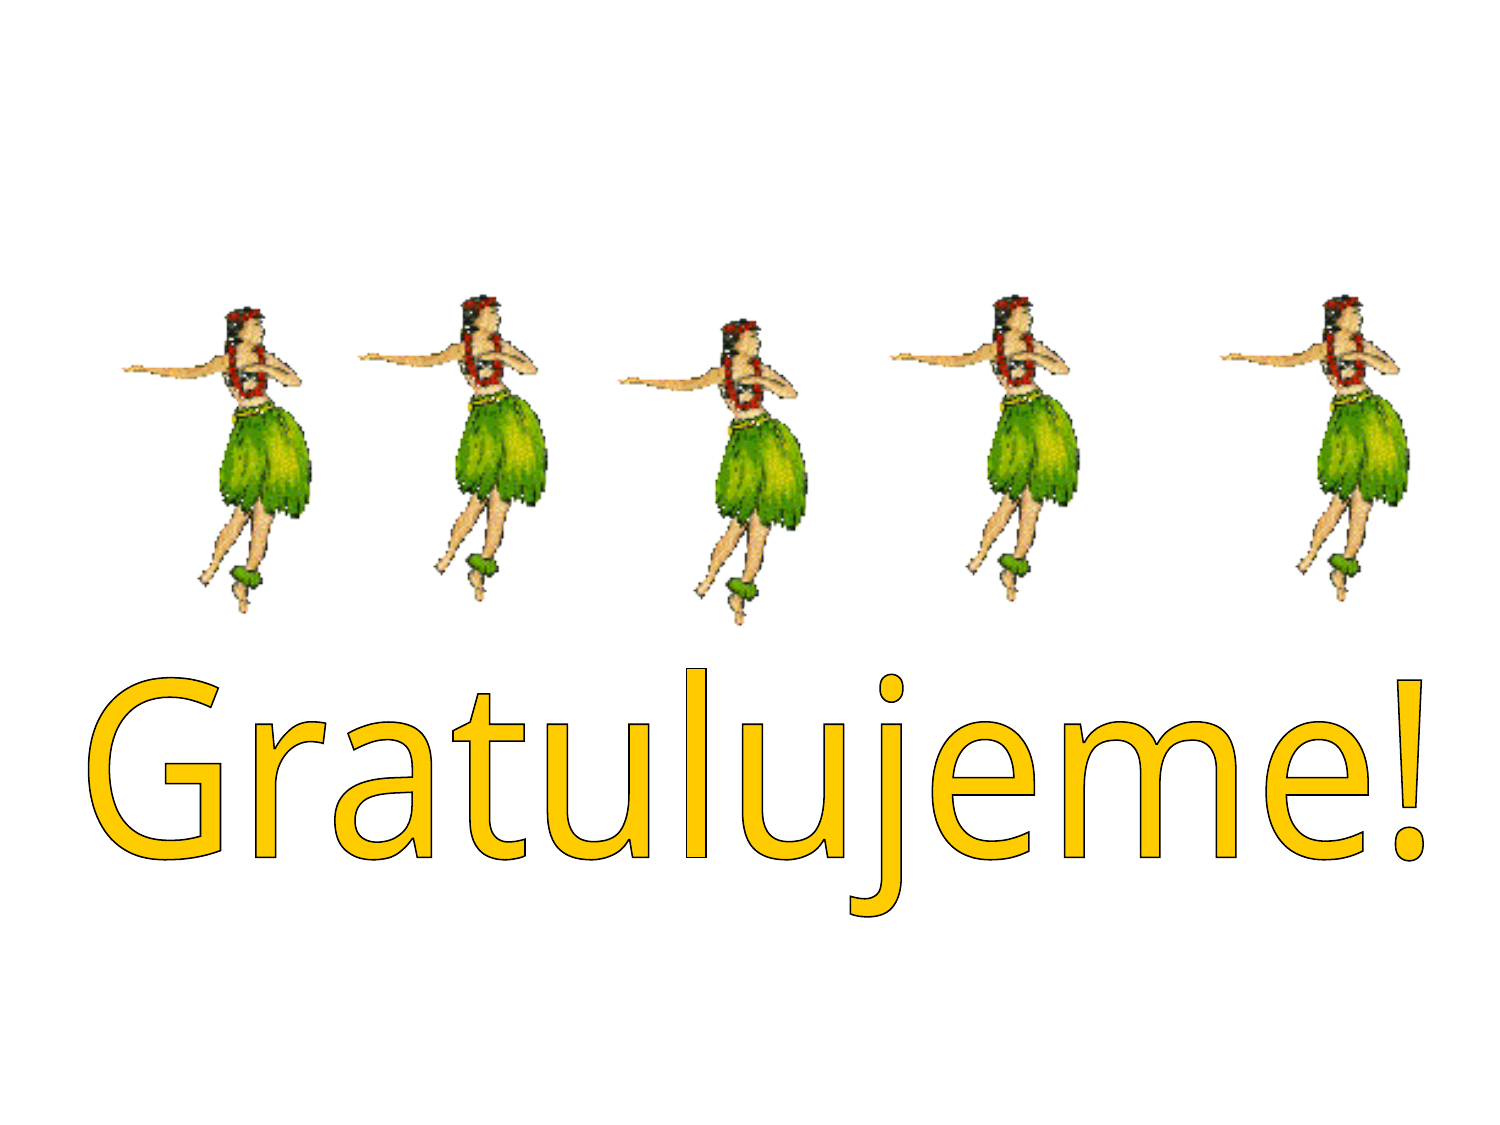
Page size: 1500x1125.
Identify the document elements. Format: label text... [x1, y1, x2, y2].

text_box Gratulujeme! [850, 724, 902, 917]
picture [1198, 290, 1423, 610]
picture [336, 290, 561, 610]
text_box Gratulujeme! [255, 721, 326, 858]
text_box Gratulujeme! [453, 693, 526, 860]
picture [868, 290, 1093, 610]
picture [100, 302, 325, 622]
text_box Gratulujeme! [932, 721, 1035, 860]
text_box Gratulujeme! [1397, 680, 1422, 808]
text_box Gratulujeme! [880, 674, 903, 703]
text_box Gratulujeme! [334, 722, 432, 860]
text_box Gratulujeme! [1064, 721, 1236, 858]
text_box Gratulujeme! [1395, 827, 1424, 861]
picture [596, 314, 821, 634]
text_box Gratulujeme! [1266, 721, 1369, 860]
text_box Gratulujeme! [88, 677, 221, 860]
text_box Gratulujeme! [547, 724, 649, 860]
text_box Gratulujeme! [686, 668, 707, 858]
text_box Gratulujeme! [742, 724, 844, 860]
